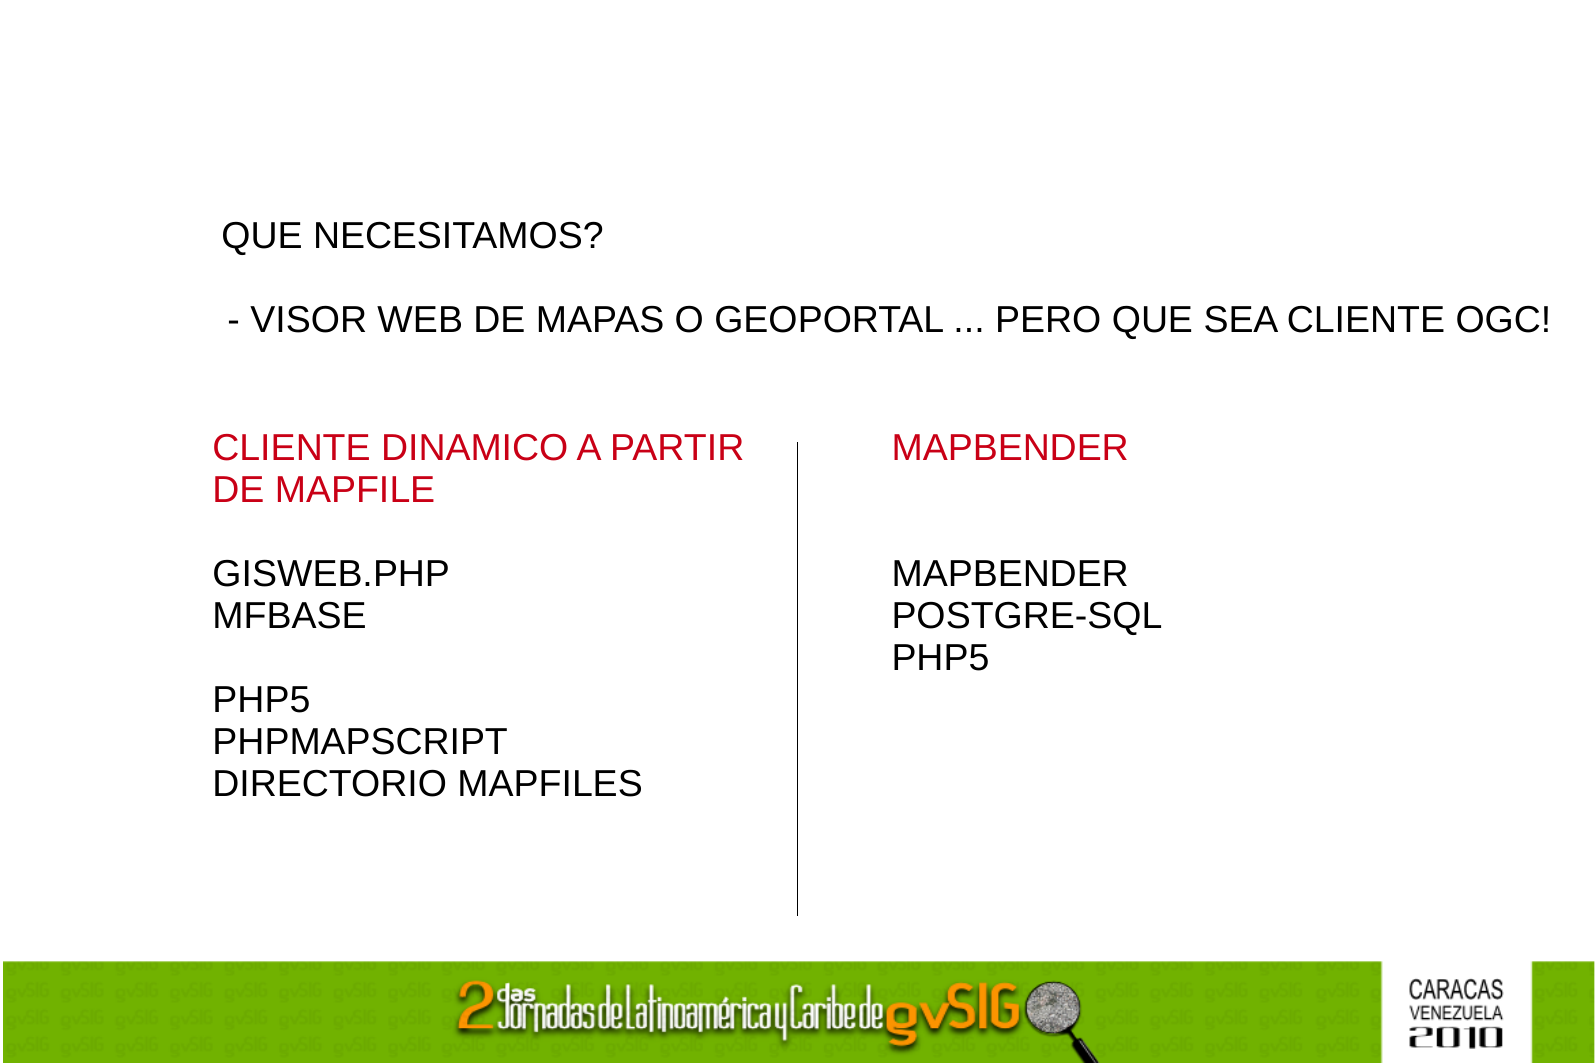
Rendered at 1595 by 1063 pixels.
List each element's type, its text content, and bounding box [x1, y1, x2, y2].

text_box MAPBENDER MAPBENDER POSTGRE-SQL PHP5 [876, 419, 1176, 806]
picture [3, 0, 1595, 1063]
text_box QUE NECESITAMOS? - VISOR WEB DE MAPAS O GEOPORTAL ... PERO QUE SEA CLIENTE OGC! [206, 206, 1571, 408]
text_box CLIENTE DINAMICO A PARTIR DE MAPFILE GISWEB.PHP MFBASE PHP5 PHPMAPSCRIPT DIRECTORIO MAPFILES [197, 419, 775, 946]
